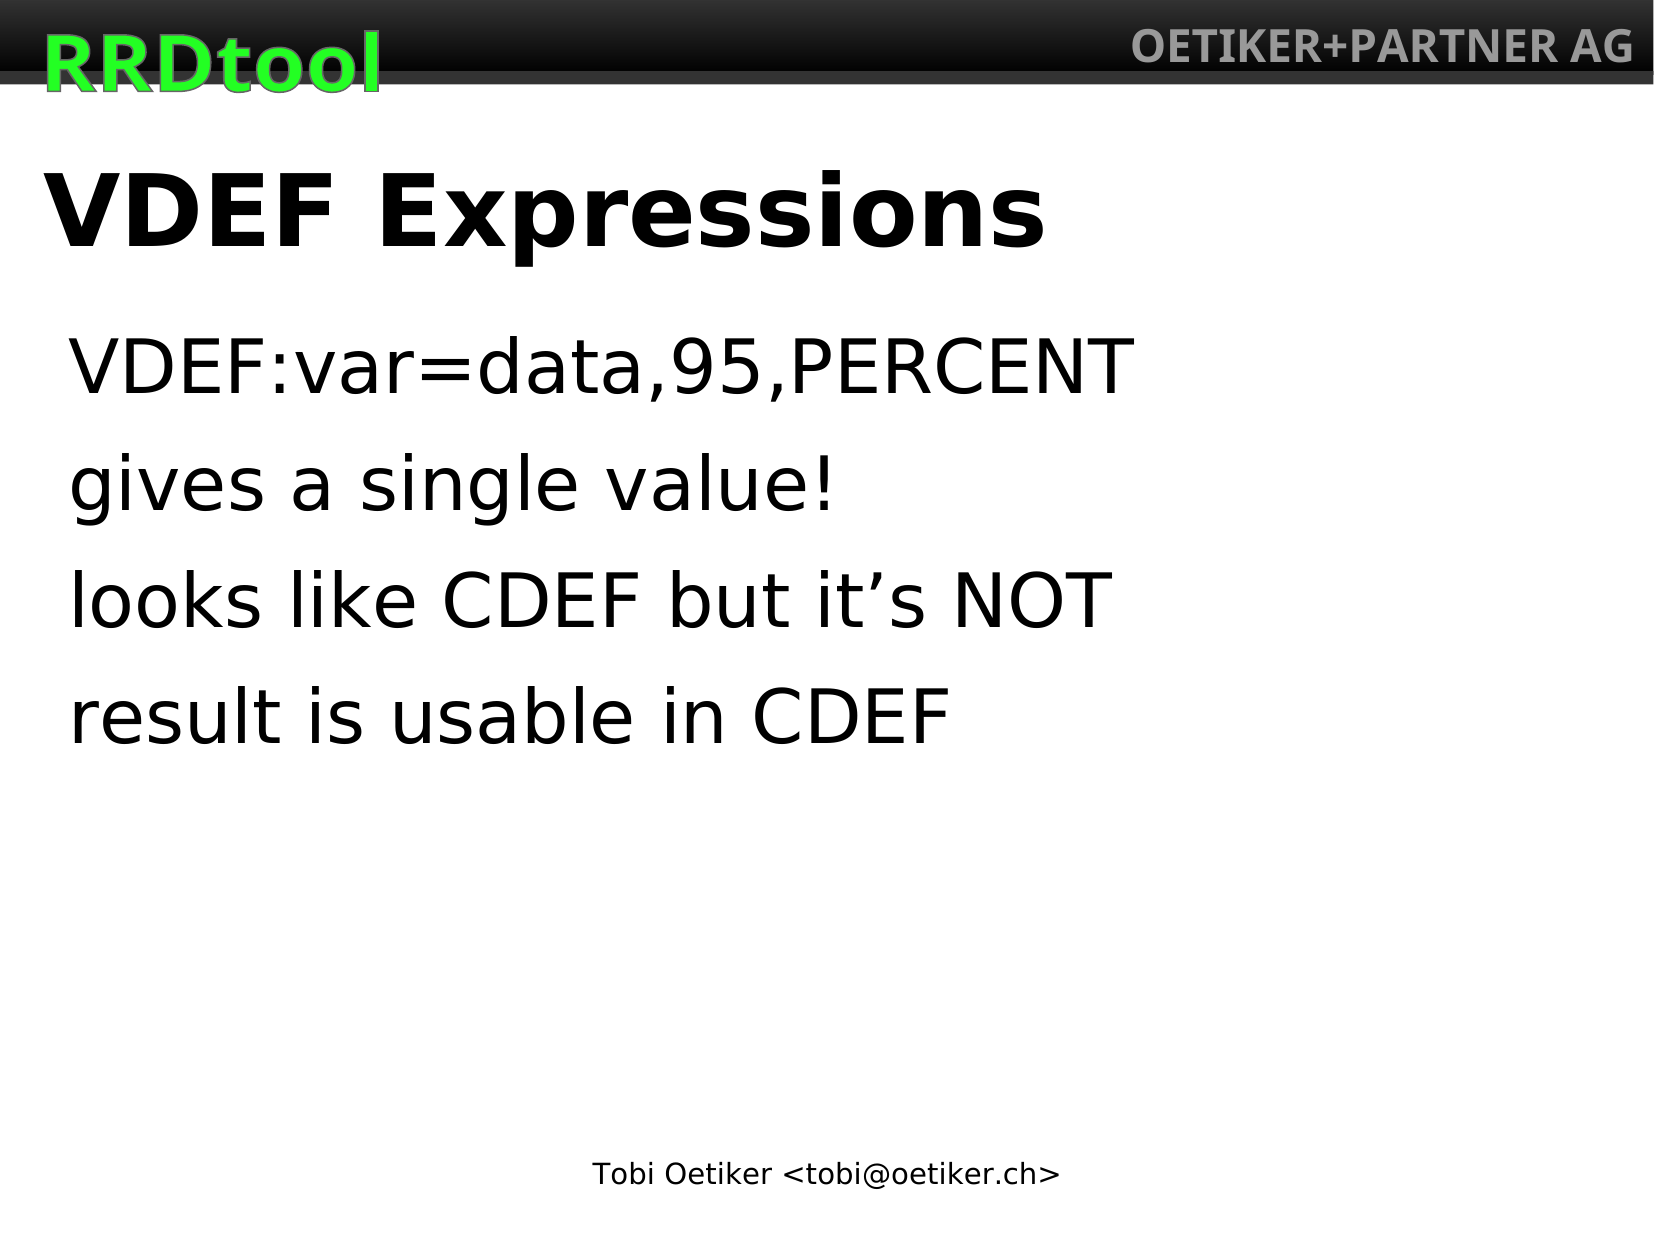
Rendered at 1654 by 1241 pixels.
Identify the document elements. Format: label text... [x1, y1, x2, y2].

title VDEF Expressions [43, 137, 1582, 287]
list VDEF:var=data,95,PERCENT gives a single value! looks like CDEF but it’s NOT result is usable in CDEF [50, 323, 1571, 1093]
